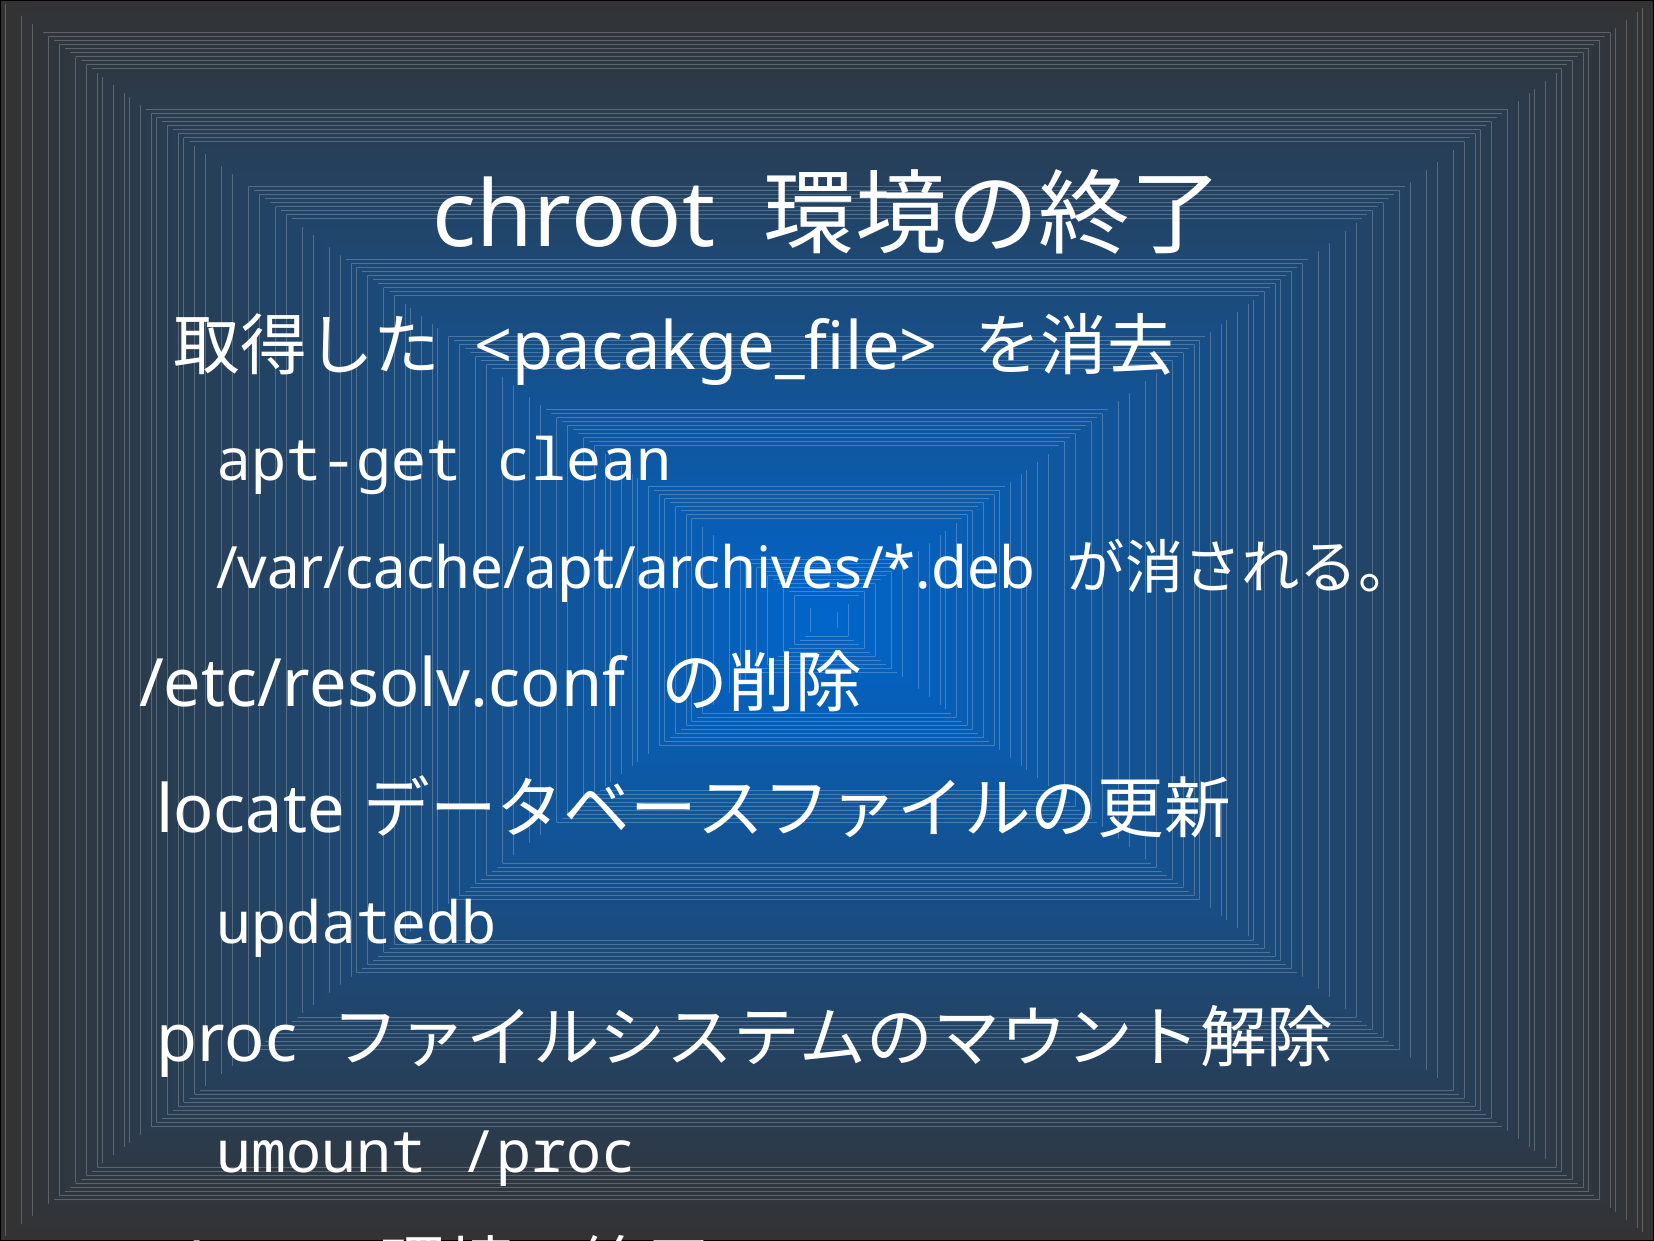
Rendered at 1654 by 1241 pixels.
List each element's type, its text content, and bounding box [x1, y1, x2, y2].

list 取得した <pacakge_file> を消去 apt-get clean /var/cache/apt/archives/*.deb が消される。 /etc/resolv.conf の削除 locateデータベースファイルの更新 updatedb proc ファイルシステムのマウント解除 umount /proc chroot環境の終了 exit [121, 291, 1632, 1241]
title chroot 環境の終了 [121, 102, 1534, 291]
